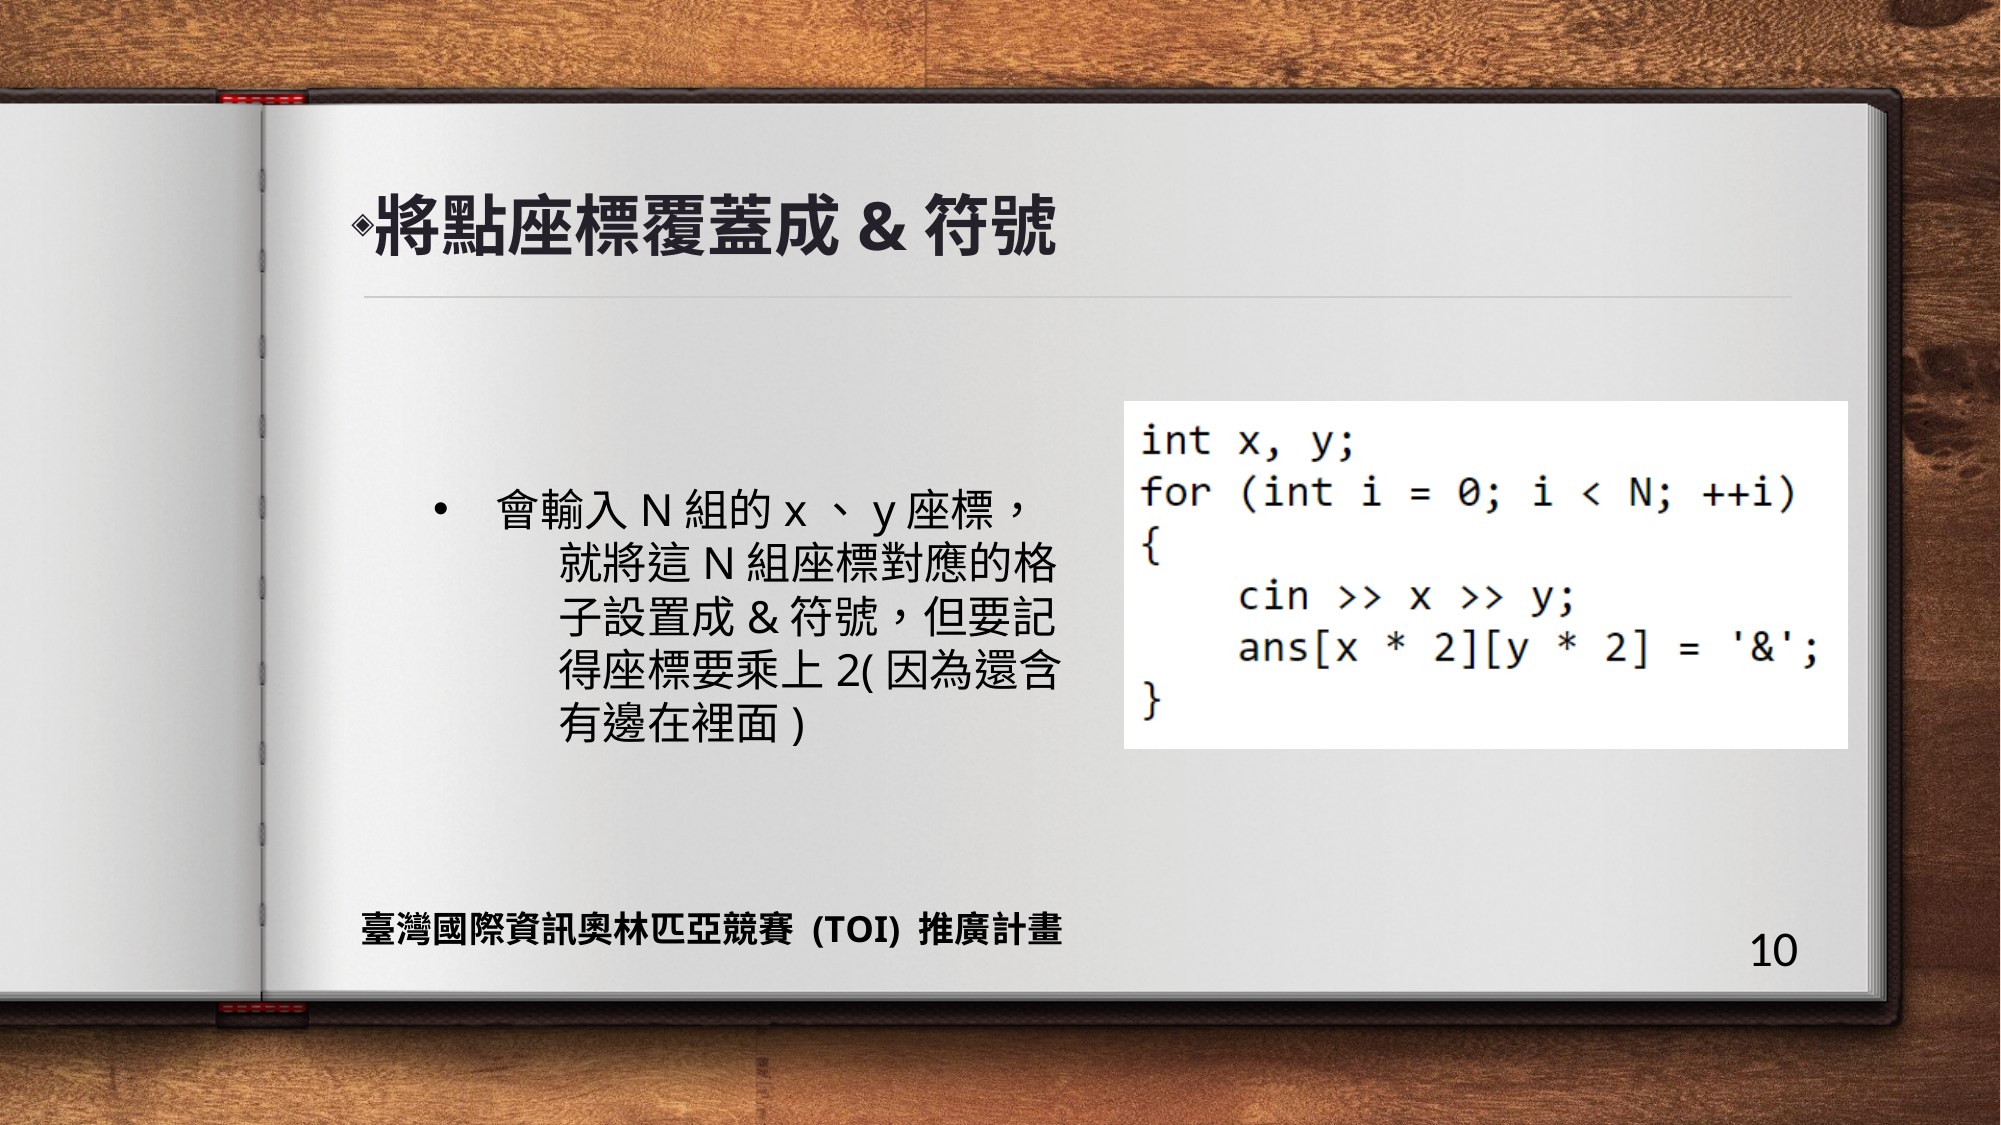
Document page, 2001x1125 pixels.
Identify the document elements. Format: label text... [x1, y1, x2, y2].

text_box 會輸入N組的x、y座標，就將這N組座標對應的格子設置成&符號，但要記得座標要乘上2(因為還含有邊在裡面) [413, 472, 1093, 708]
list 將點座標覆蓋成&符號 [336, 168, 1591, 289]
text_box 9 [1727, 896, 1848, 983]
picture [1124, 401, 1848, 749]
